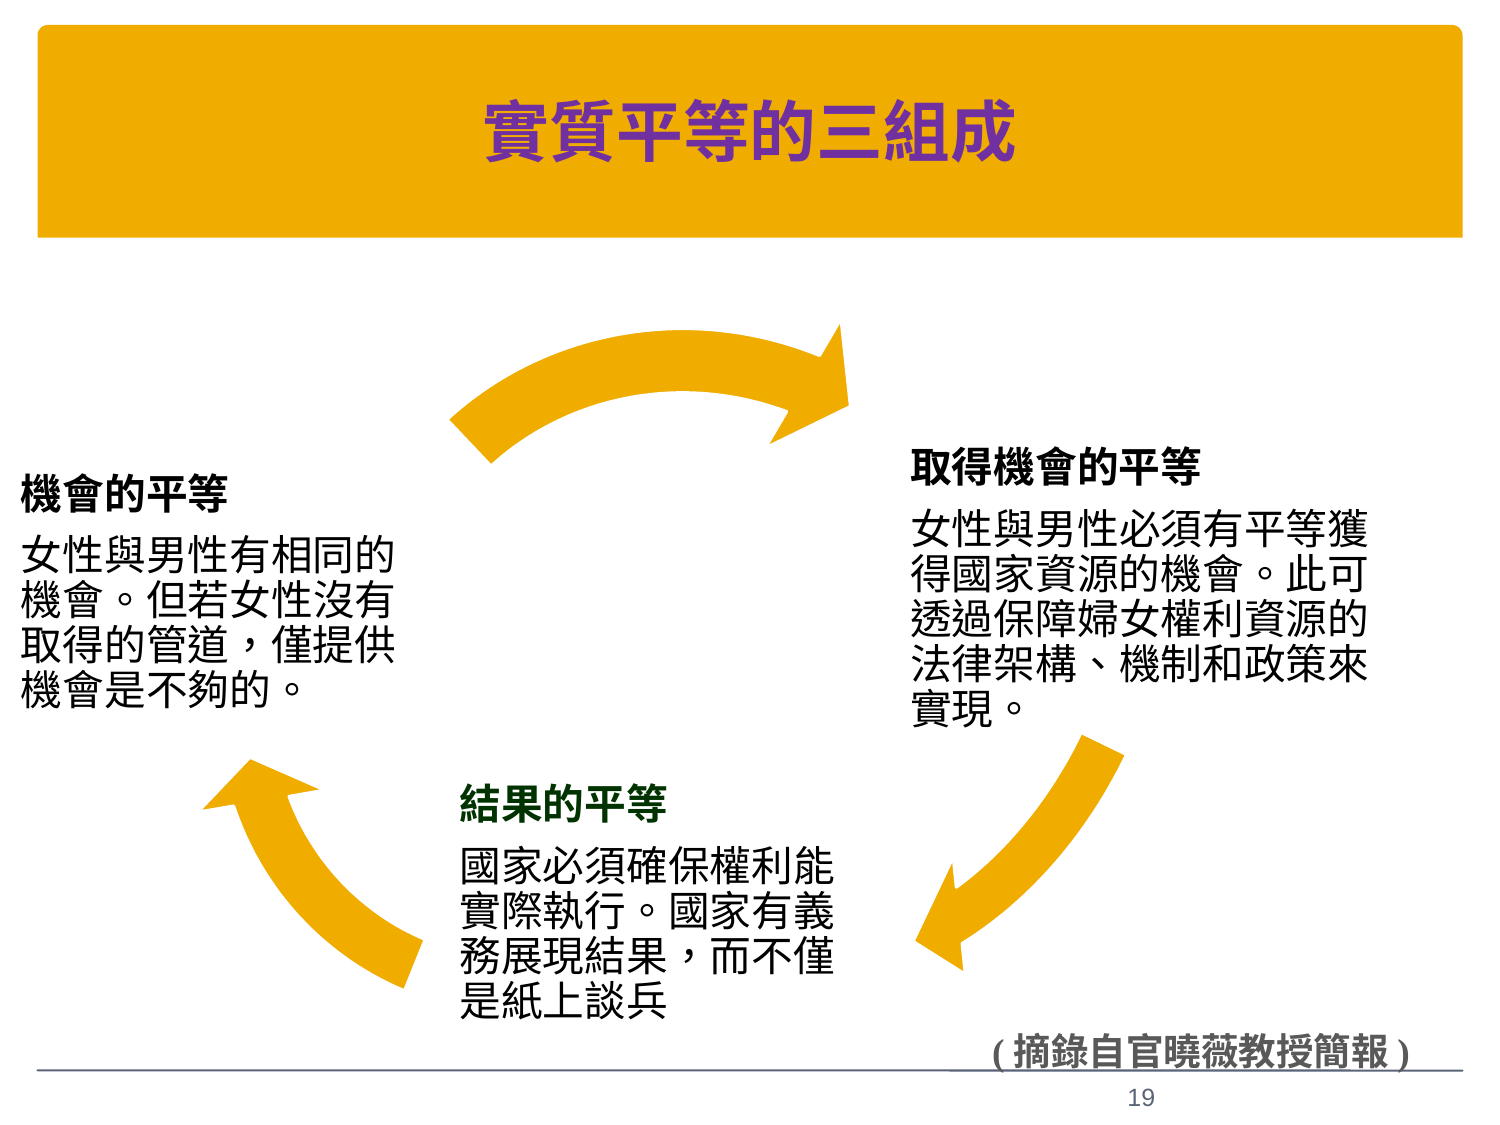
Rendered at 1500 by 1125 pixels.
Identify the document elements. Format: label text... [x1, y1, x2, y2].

text_box 機會的平等 女性與男性有相同的機會。但若女性沒有取得的管道，僅提供機會是不夠的。 [18, 444, 432, 744]
text_box [913, 740, 1127, 975]
text_box 結果的平等 國家必須確保權利能實際執行。國家有義務展現結果，而不僅是紙上談兵 [456, 754, 870, 1055]
text_box 19 [1112, 1069, 1463, 1123]
text_box [446, 318, 851, 467]
title 實質平等的三組成 [50, 66, 1451, 194]
text_box 取得機會的平等 女性與男性必須有平等獲得國家資源的機會。此可透過保障婦女權利資源的法律架構、機制和政策來實現。 [907, 440, 1407, 740]
text_box [197, 757, 426, 991]
text_box (摘錄自官曉薇教授簡報) [963, 1000, 1425, 1085]
